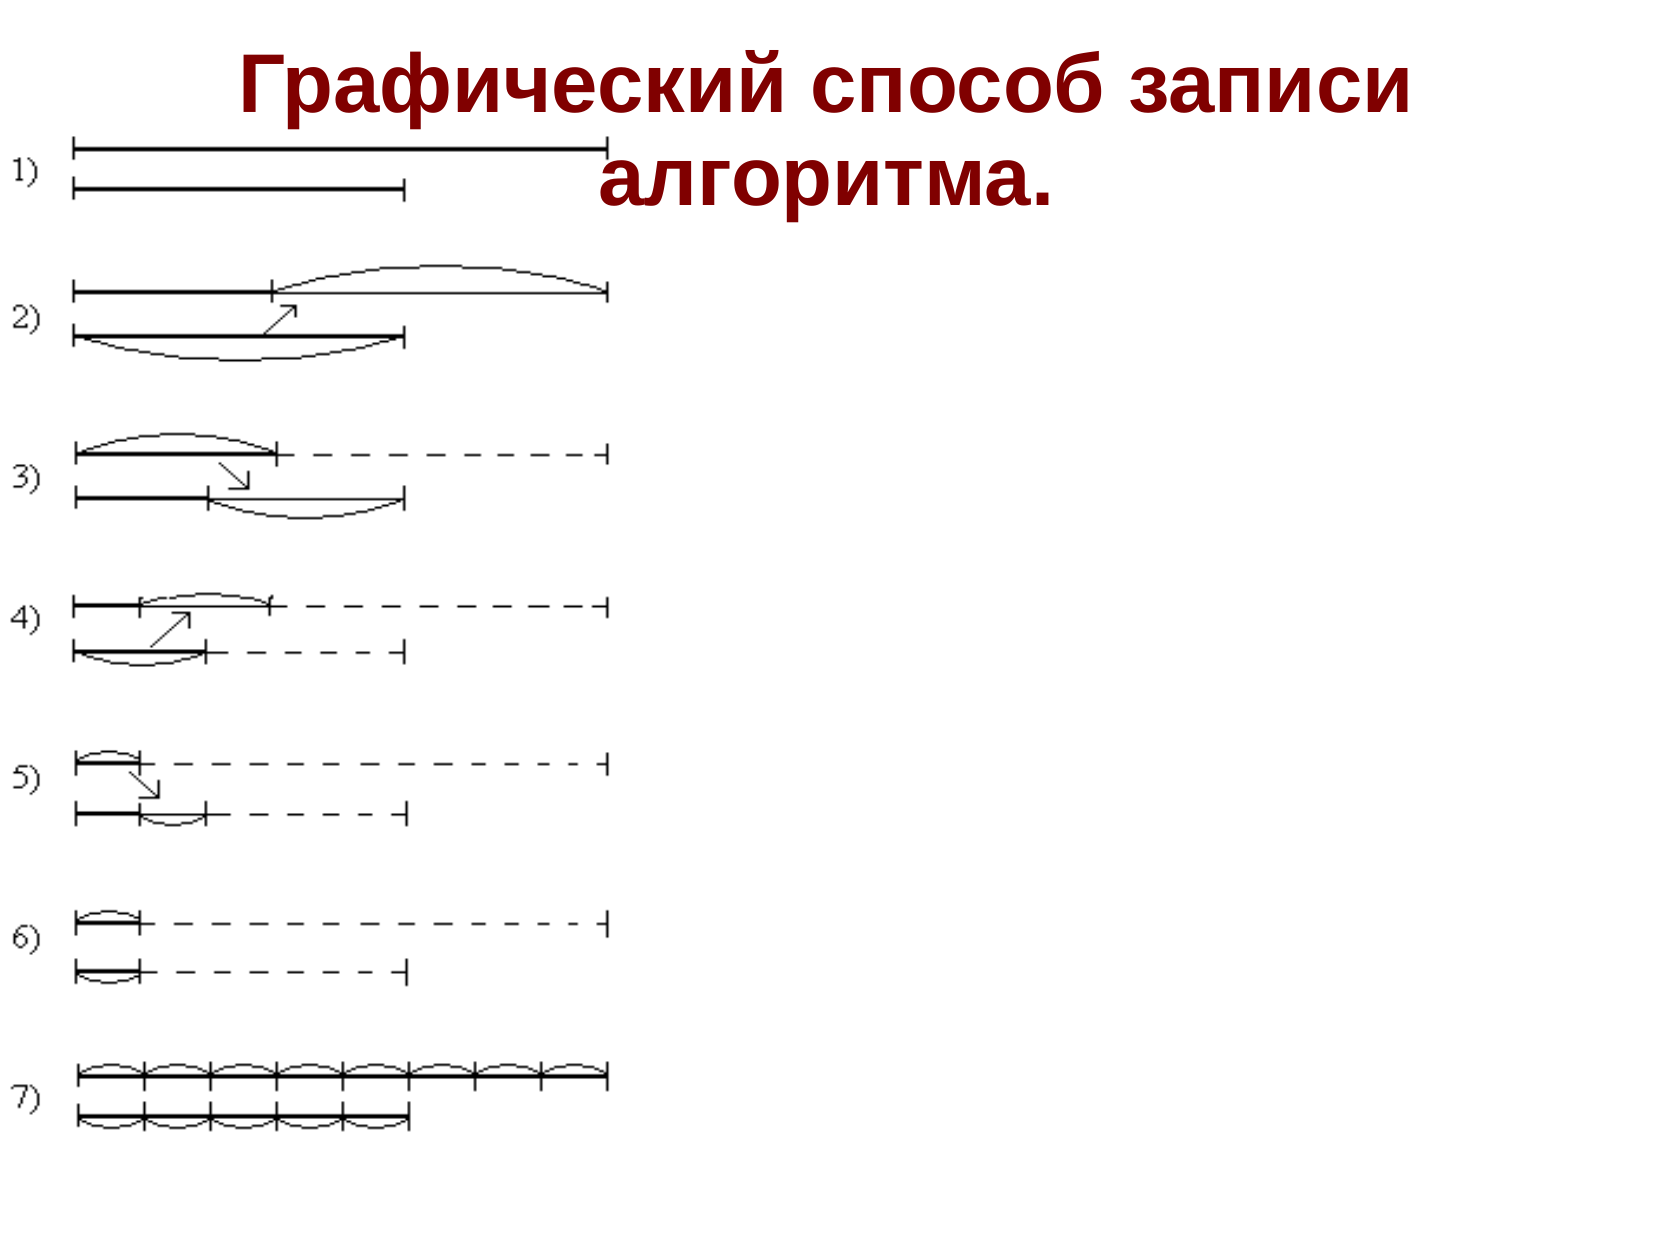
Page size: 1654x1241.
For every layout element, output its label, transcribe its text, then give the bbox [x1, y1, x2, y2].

text_box Графический способ записи алгоритма. [29, 29, 1625, 231]
picture [7, 135, 621, 1140]
